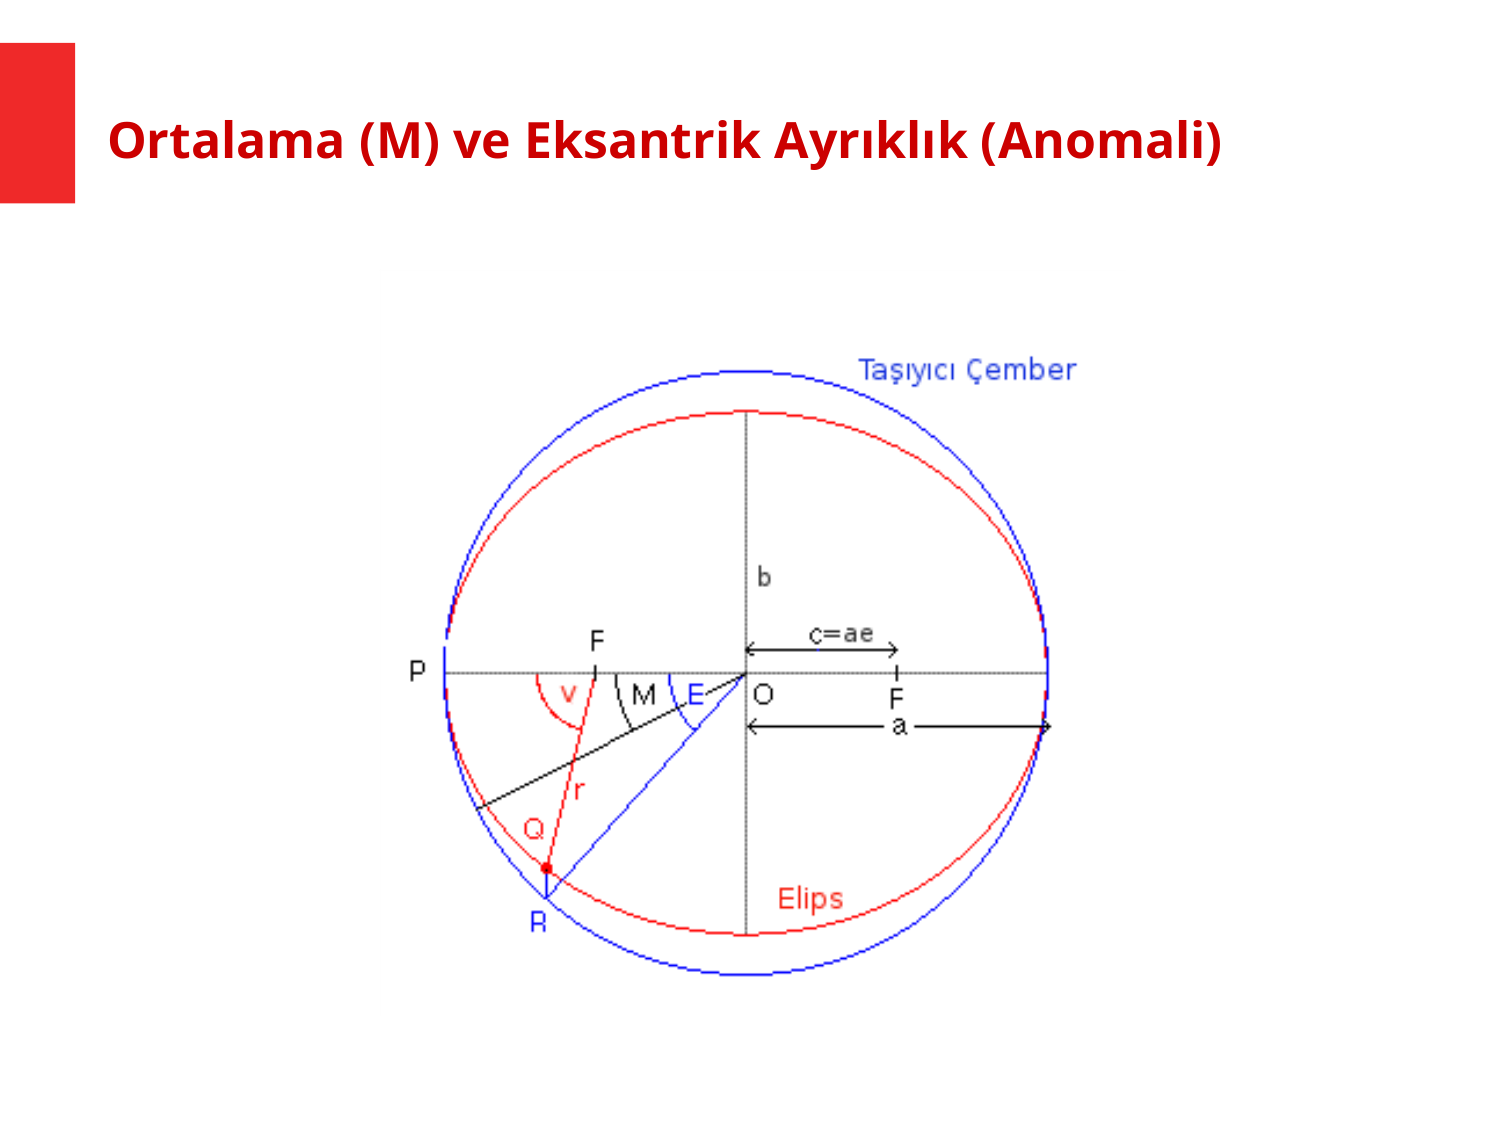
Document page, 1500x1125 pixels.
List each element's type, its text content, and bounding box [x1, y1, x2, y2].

title Ortalama (M) ve Eksantrik Ayrıklık (Anomali) [107, 44, 1425, 233]
picture [379, 269, 1126, 1016]
